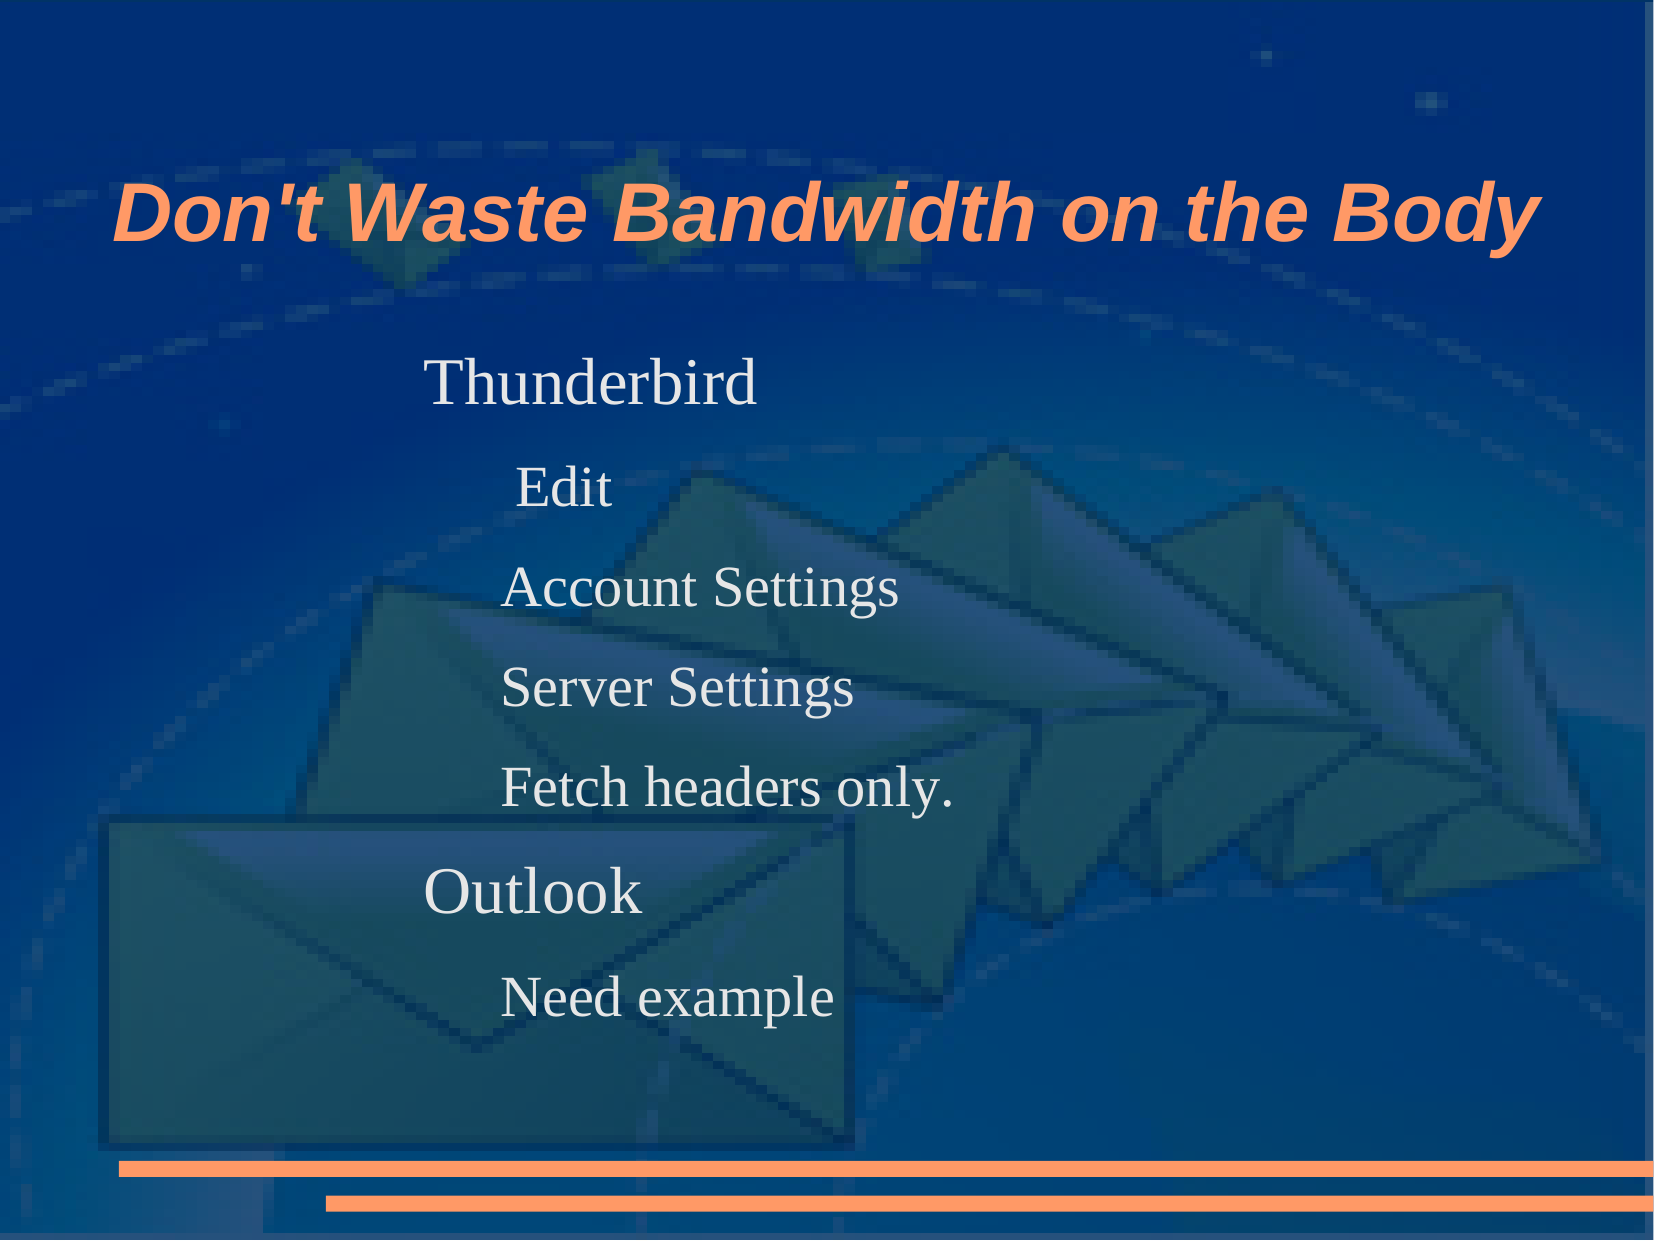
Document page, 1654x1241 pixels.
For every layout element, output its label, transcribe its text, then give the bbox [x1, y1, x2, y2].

list Thunderbird Edit Account Settings Server Settings Fetch headers only. Outlook Need example [406, 345, 1269, 1072]
title Don't Waste Bandwidth on the Body [82, 49, 1571, 376]
